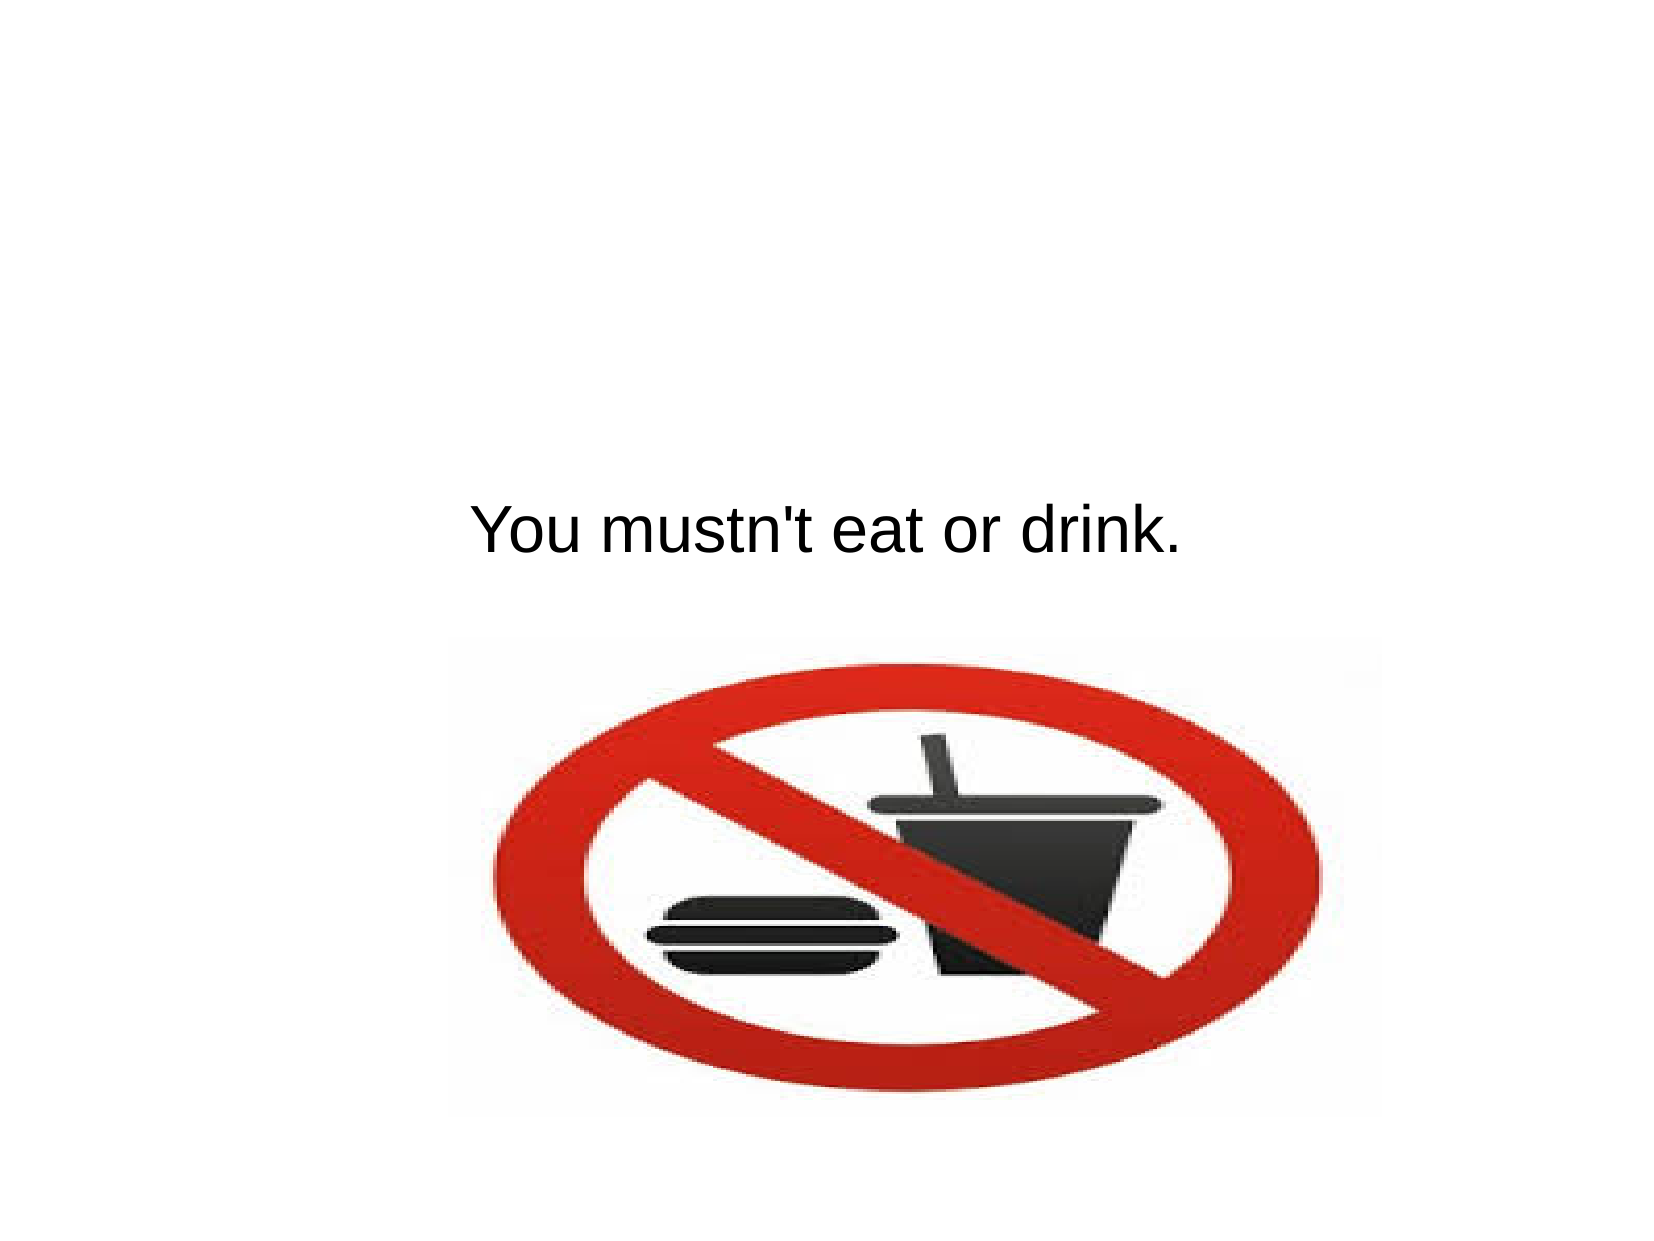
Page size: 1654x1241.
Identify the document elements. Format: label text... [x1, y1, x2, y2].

subtitle You mustn't eat or drink. [82, 49, 1571, 1010]
picture [448, 637, 1382, 1120]
